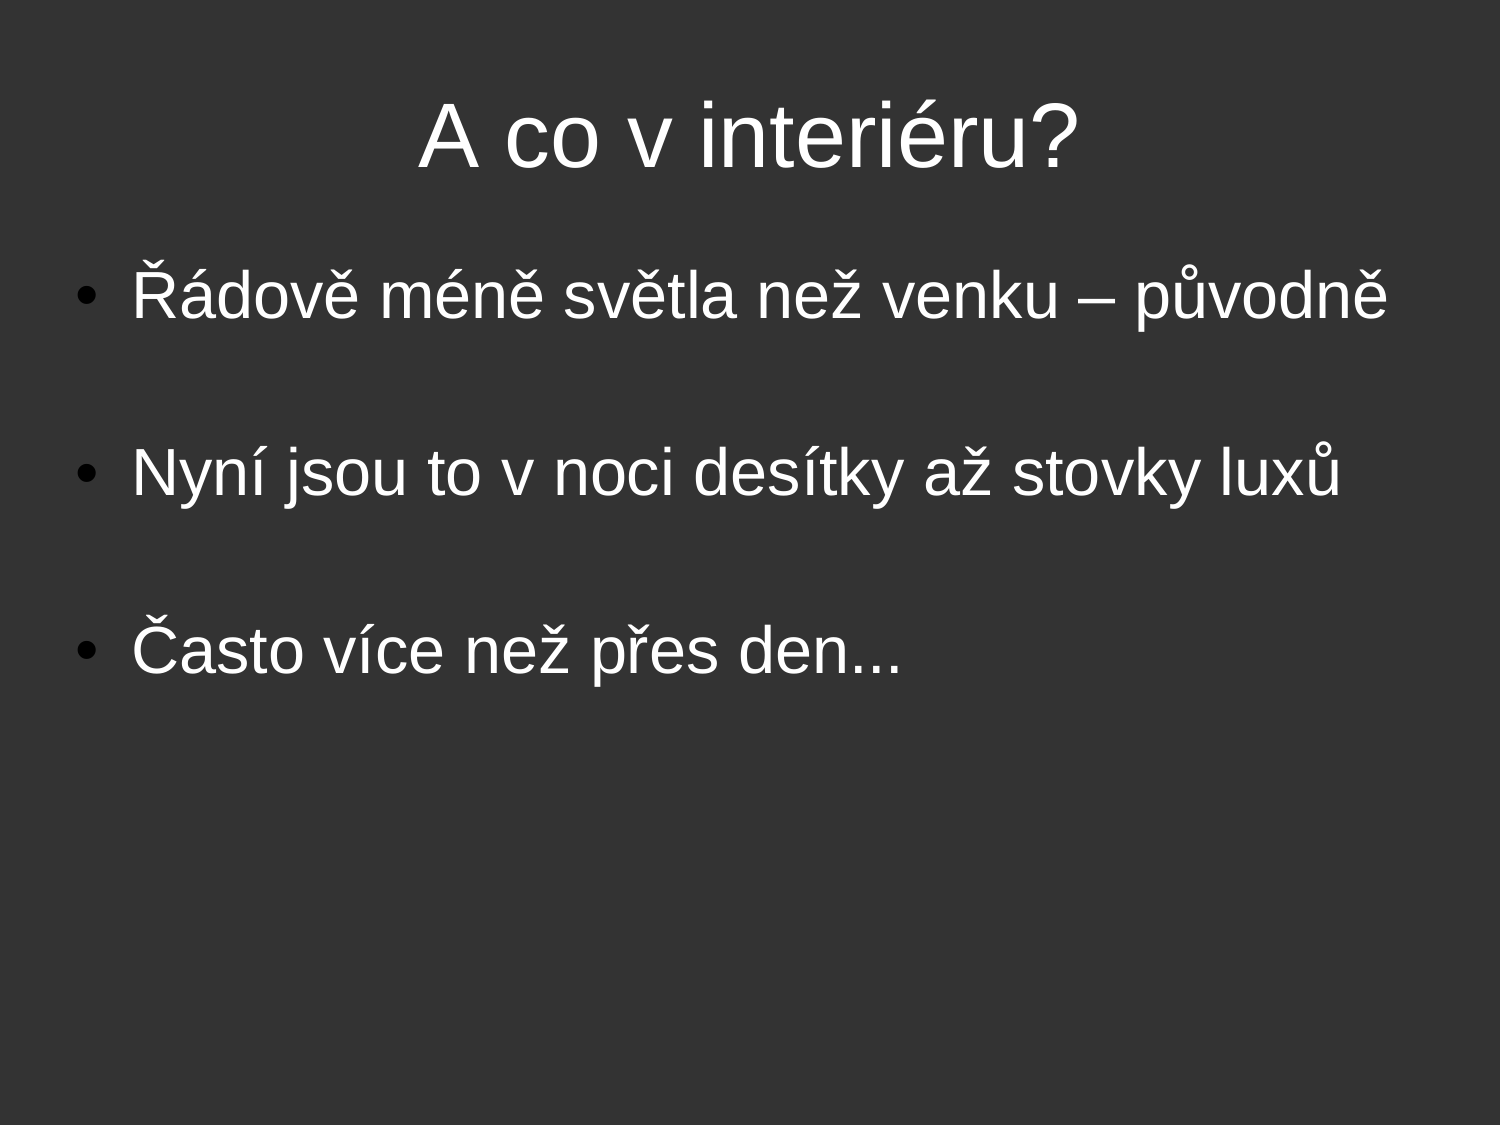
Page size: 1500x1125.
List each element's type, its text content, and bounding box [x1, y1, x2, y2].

list Řádově méně světla než venku – původně Nyní jsou to v noci desítky až stovky luxů Často více než přes den... [75, 262, 1425, 1005]
title A co v interiéru? [75, 21, 1425, 257]
